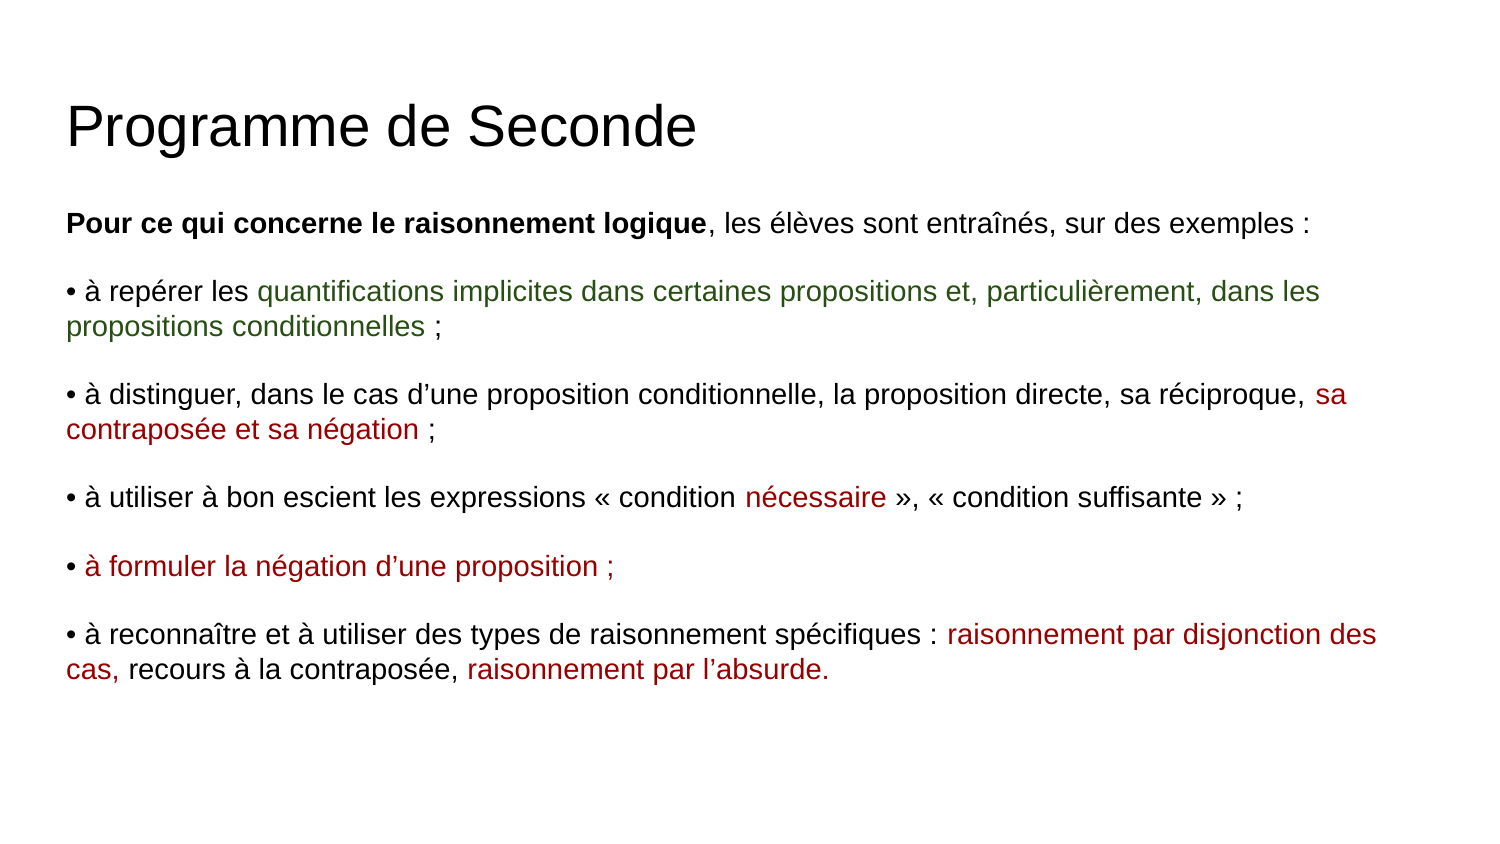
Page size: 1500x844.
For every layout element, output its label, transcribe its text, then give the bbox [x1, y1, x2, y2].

title Programme de Seconde [51, 72, 1449, 167]
list Pour ce qui concerne le raisonnement logique, les élèves sont entraînés, sur des exemples : • à repérer les quantifications implicites dans certaines propositions et, particulièrement, dans les propositions conditionnelles ; • à distinguer, dans le cas d’une proposition conditionnelle, la proposition directe, sa réciproque, sa contraposée et sa négation ; • à utiliser à bon escient les expressions « condition nécessaire », « condition suffisante » ; • à formuler la négation d’une proposition ; • à reconnaître et à utiliser des types de raisonnement spécifiques : raisonnement par disjonction des cas, recours à la contraposée, raisonnement par l’absurde. [51, 189, 1449, 750]
